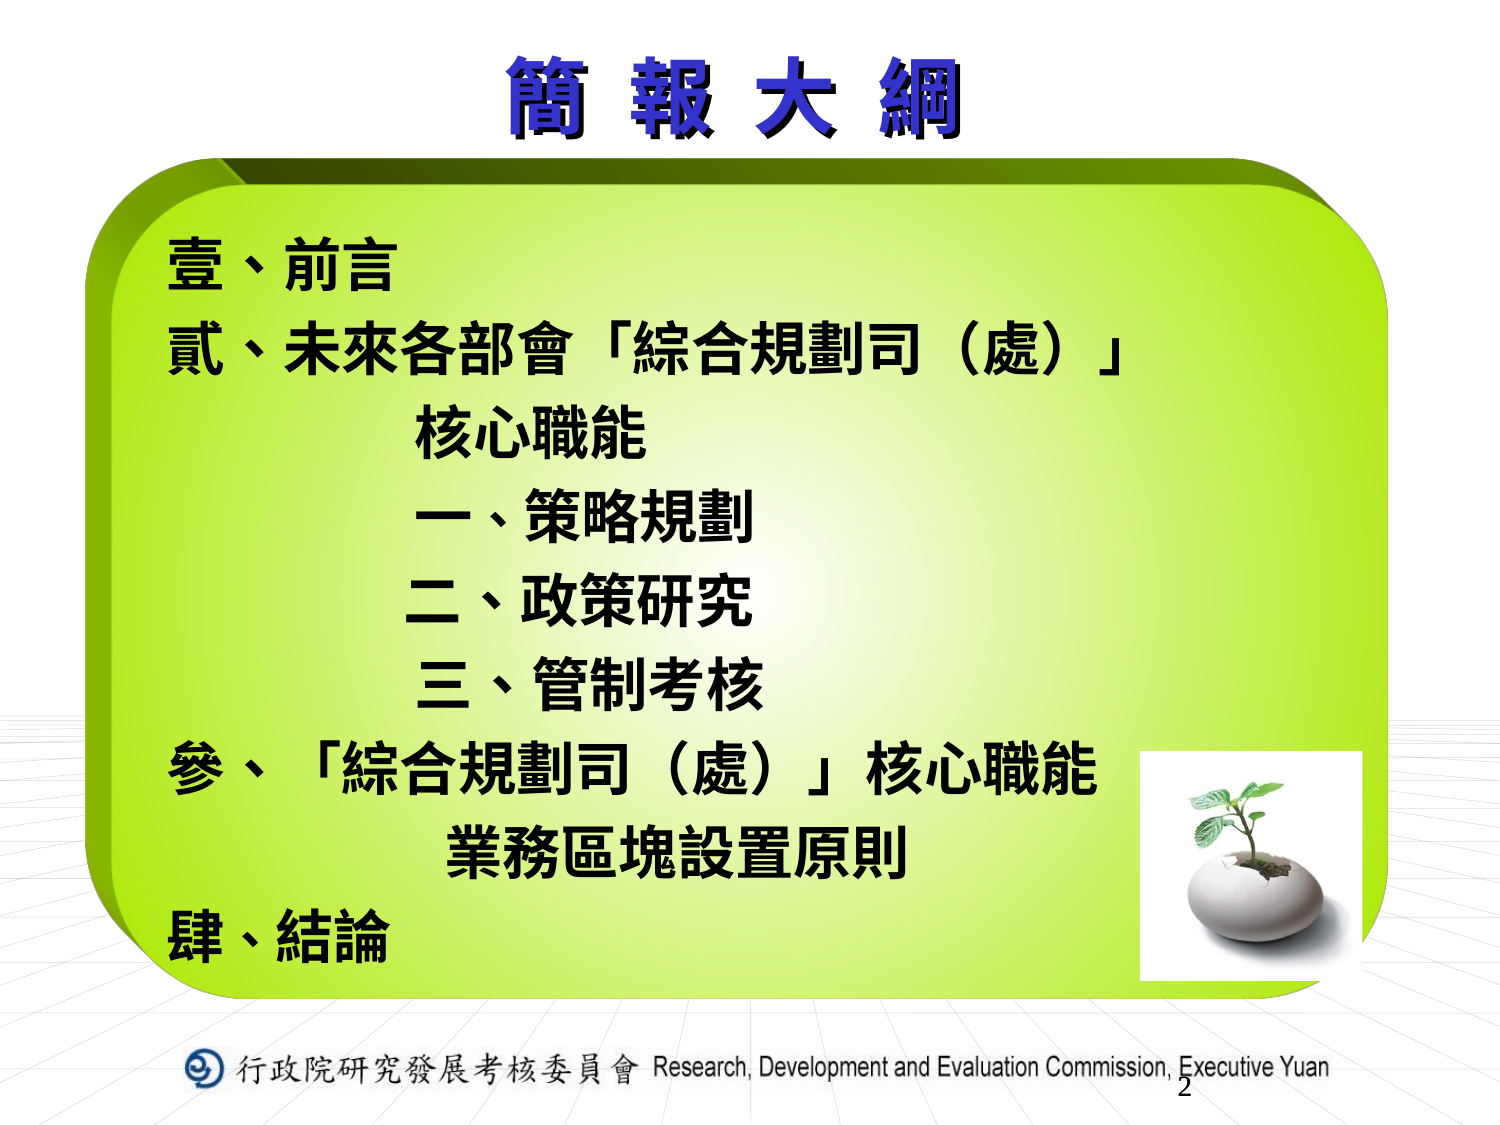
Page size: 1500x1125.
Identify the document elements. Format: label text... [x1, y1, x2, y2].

text_box [1162, 1025, 1476, 1101]
picture [1139, 751, 1363, 981]
text_box 簡 報 大 綱 [207, 36, 1258, 149]
